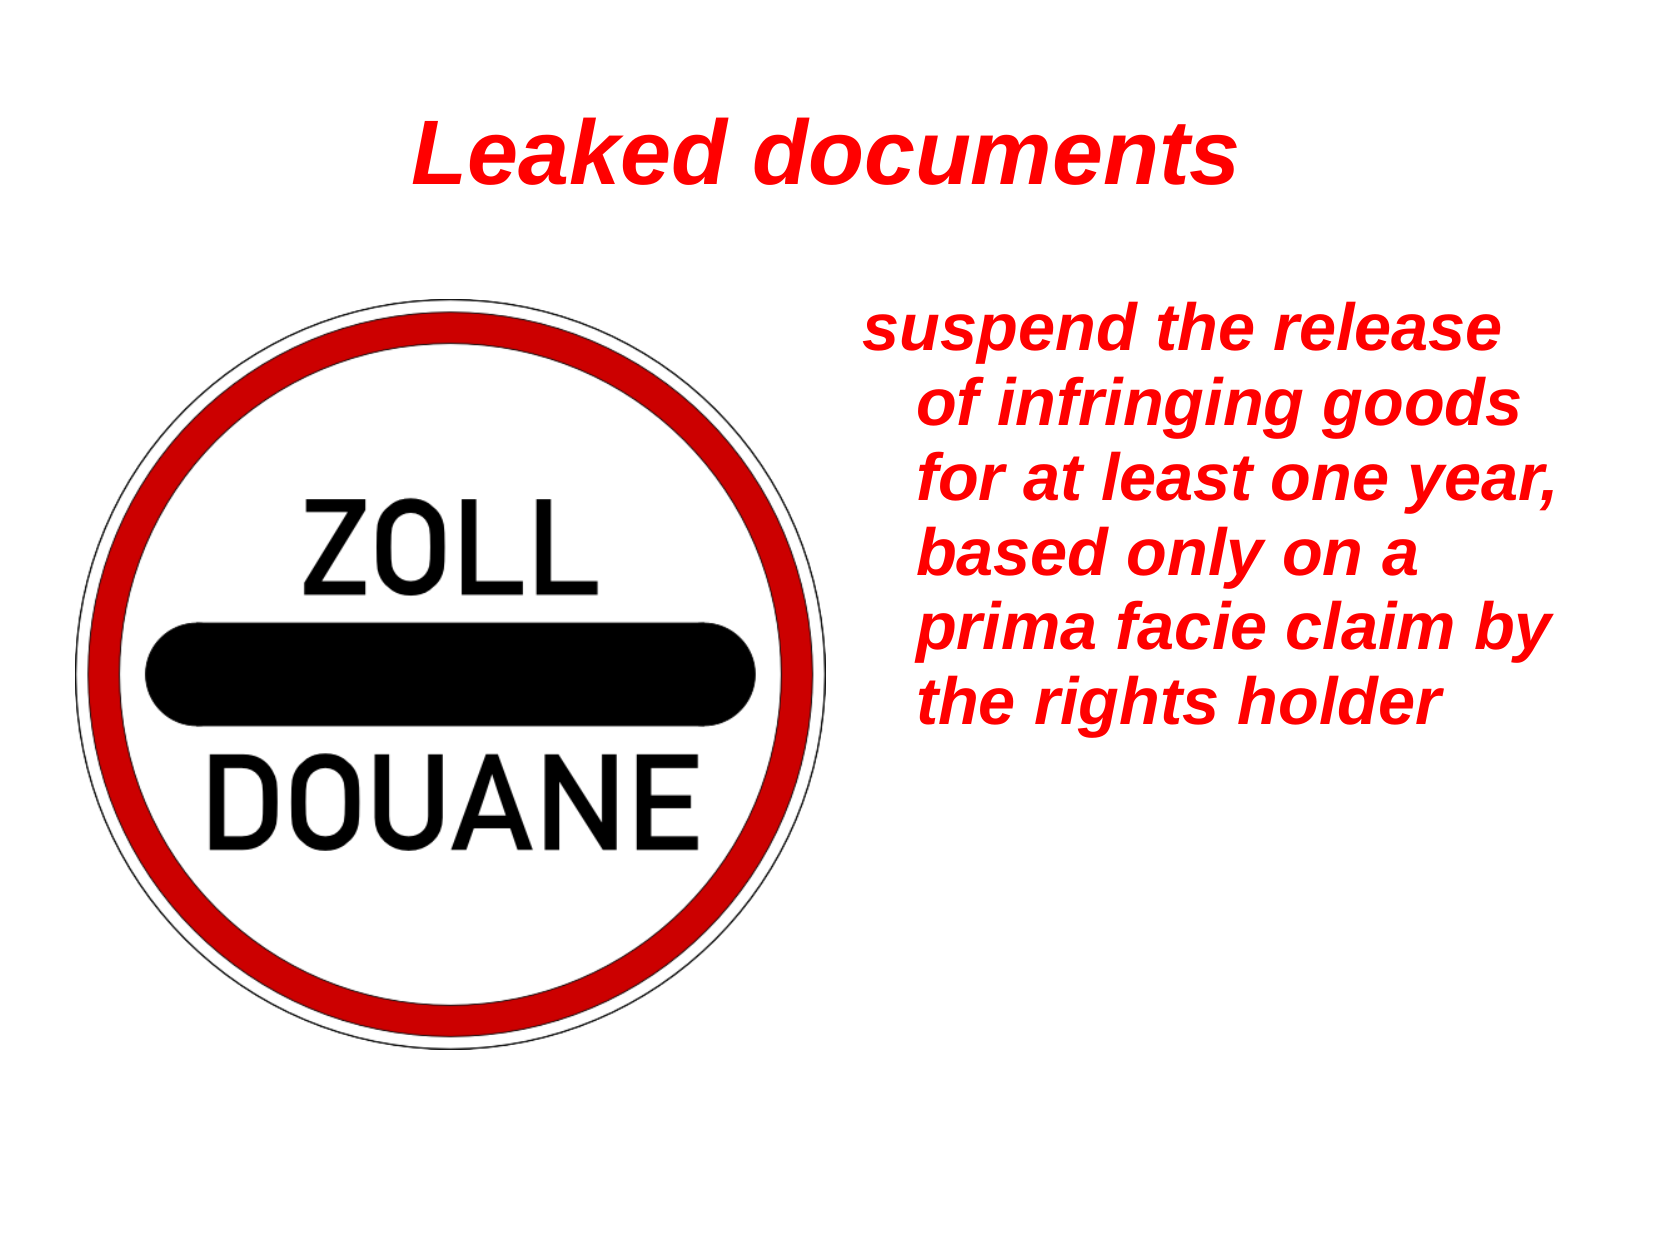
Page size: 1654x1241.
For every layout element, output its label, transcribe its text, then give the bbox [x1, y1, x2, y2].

picture [75, 299, 826, 1051]
title Leaked documents [82, 49, 1571, 257]
list suspend the release of infringing goods for at least one year, based only on a prima facie claim by the rights holder [845, 290, 1572, 1109]
